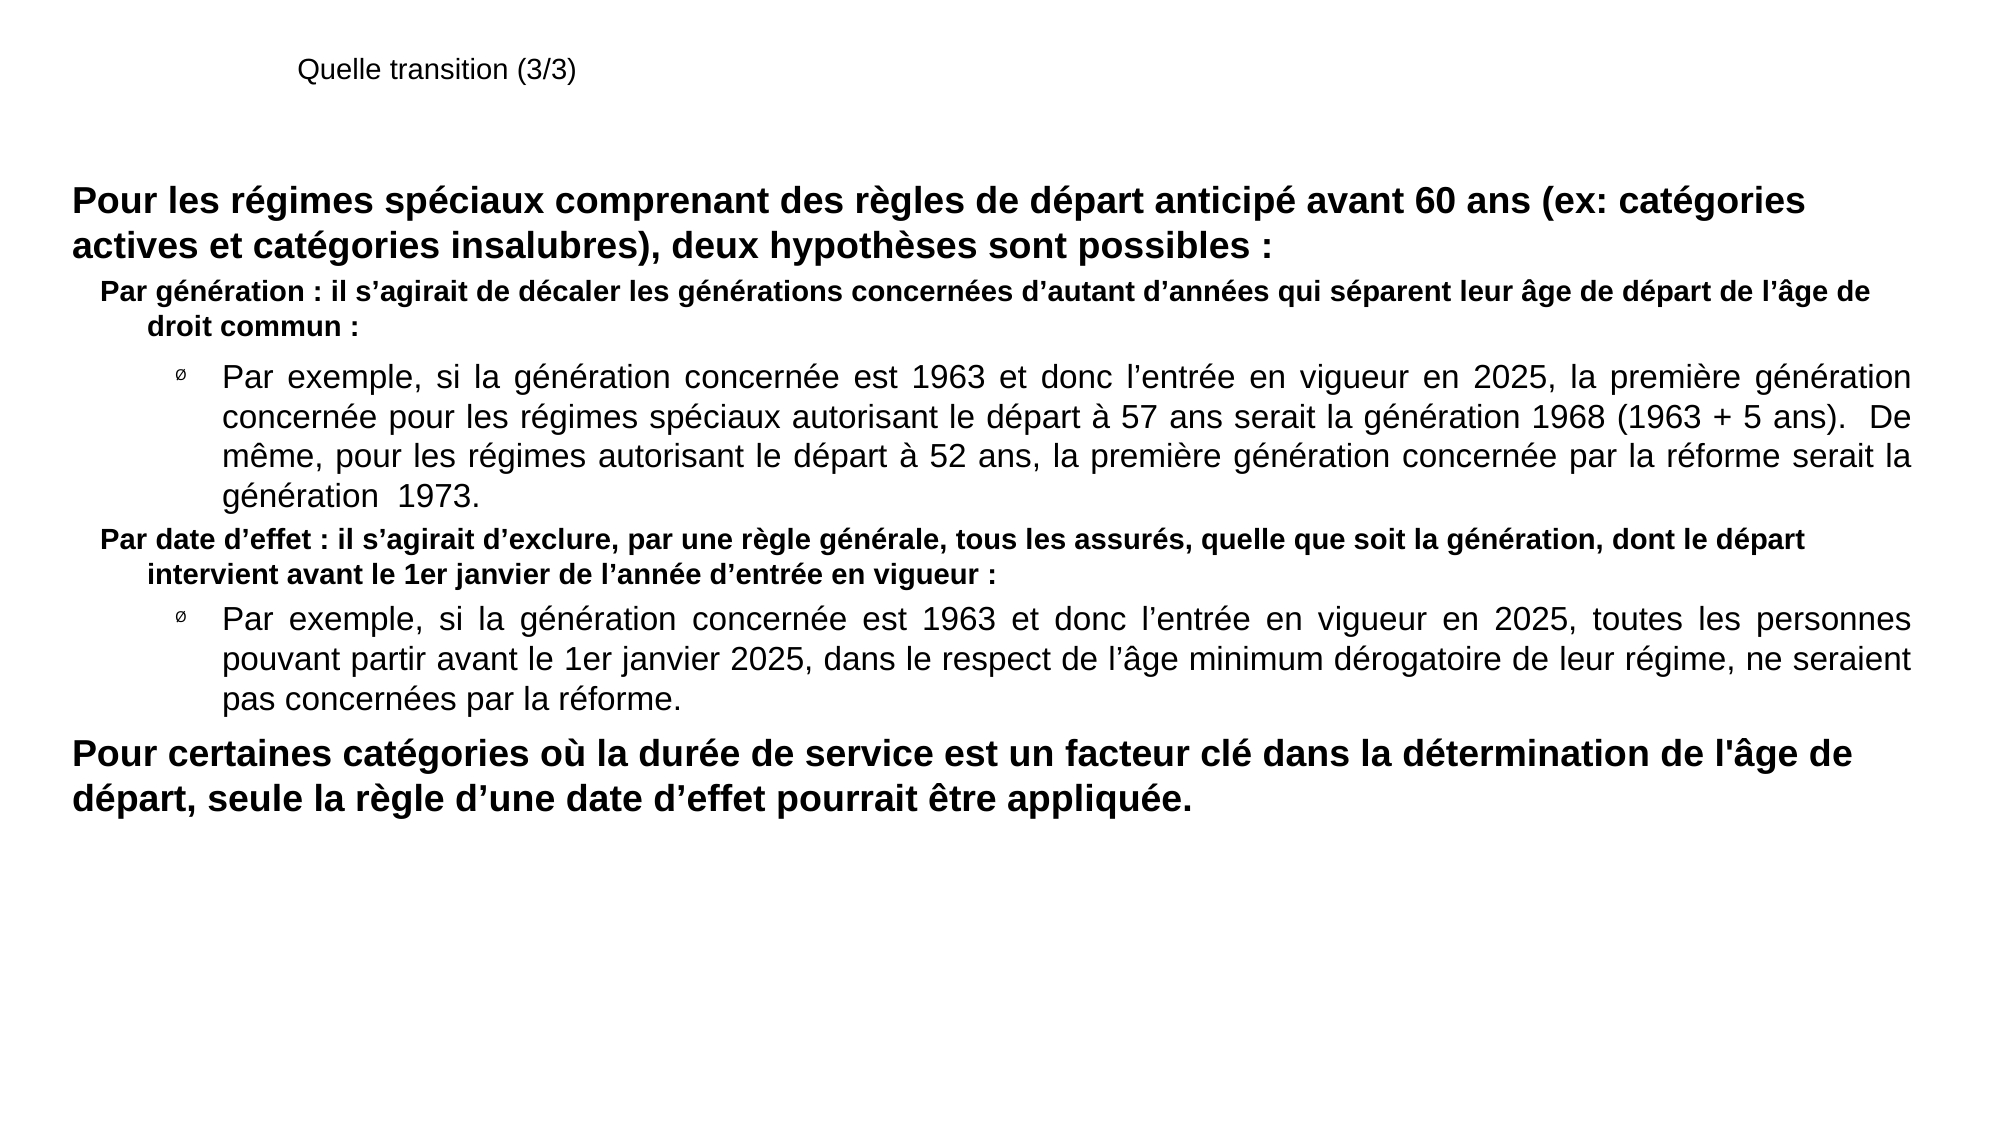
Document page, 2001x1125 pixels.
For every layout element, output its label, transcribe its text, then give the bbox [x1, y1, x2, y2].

title Quelle transition (3/3) [282, 42, 2000, 112]
list Pour les régimes spéciaux comprenant des règles de départ anticipé avant 60 ans (ex: catégories actives et catégories insalubres), deux hypothèses sont possibles : Par génération : il s’agirait de décaler les générations concernées d’autant d’années qui séparent leur âge de départ de l’âge de droit commun : Par exemple, si la génération concernée est 1963 et donc l’entrée en vigueur en 2025, la première génération concernée pour les régimes spéciaux autorisant le départ à 57 ans serait la génération 1968 (1963 + 5 ans). De même, pour les régimes autorisant le départ à 52 ans, la première génération concernée par la réforme serait la génération 1973. Par date d’effet : il s’agirait d’exclure, par une règle générale, tous les assurés, quelle que soit la génération, dont le départ intervient avant le 1er janvier de l’année d’entrée en vigueur : Par exemple, si la génération concernée est 1963 et donc l’entrée en vigueur en 2025, toutes les personnes pouvant partir avant le 1er janvier 2025, dans le respect de l’âge minimum dérogatoire de leur régime, ne seraient pas concernées par la réforme. Pour certaines catégories où la durée de service est un facteur clé dans la détermination de l'âge de départ, seule la règle d’une date d’effet pourrait être appliquée. [0, 111, 1930, 1106]
